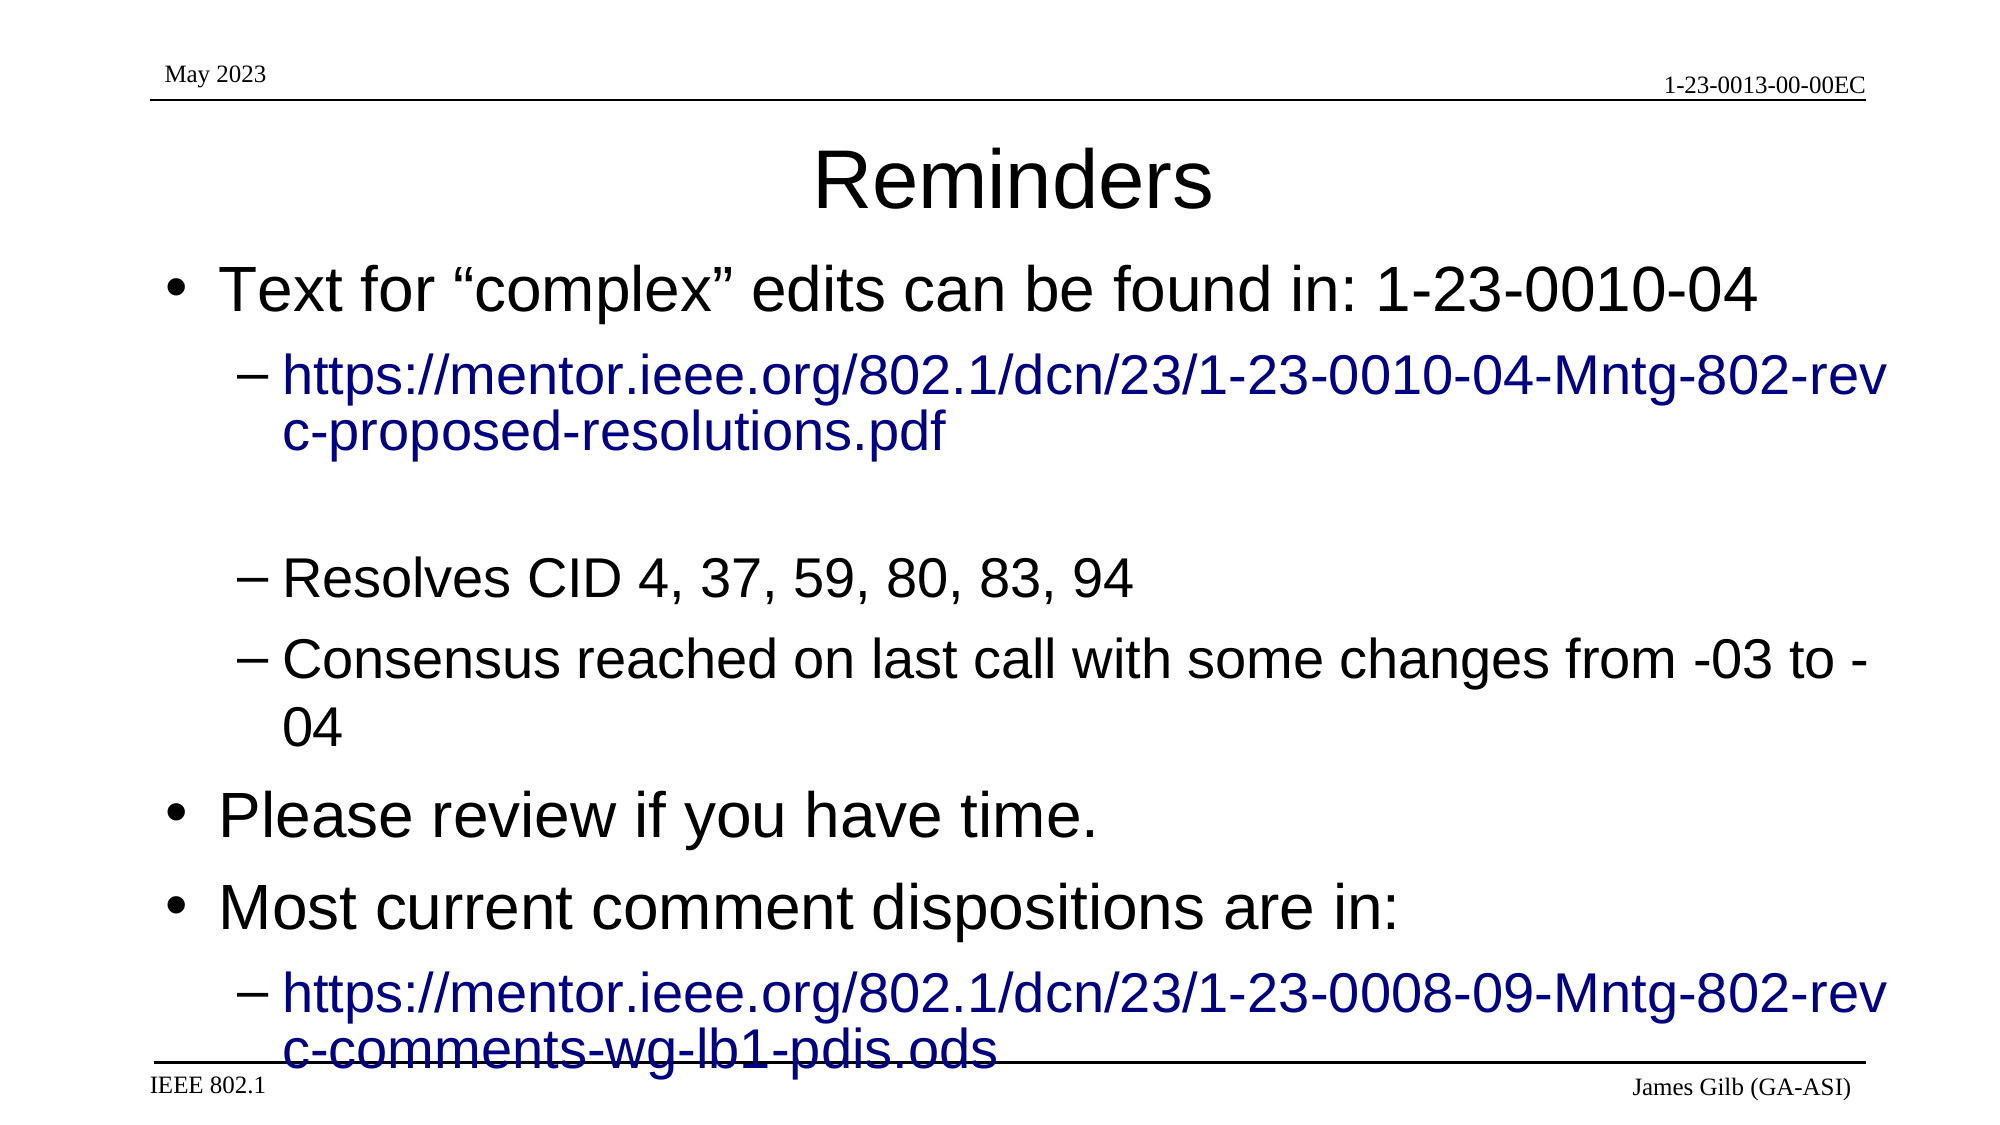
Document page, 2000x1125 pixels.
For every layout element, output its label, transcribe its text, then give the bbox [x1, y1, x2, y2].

list Text for “complex” edits can be found in: 1-23-0010-04 https://mentor.ieee.org/802.1/dcn/23/1-23-0010-04-Mntg-802-revc-proposed-resolutions.pdf Resolves CID 4, 37, 59, 80, 83, 94 Consensus reached on last call with some changes from -03 to -04 Please review if you have time. Most current comment dispositions are in: https://mentor.ieee.org/802.1/dcn/23/1-23-0008-09-Mntg-802-revc-comments-wg-lb1-pdis.ods [150, 239, 1900, 1051]
title Reminders [149, 112, 1900, 238]
